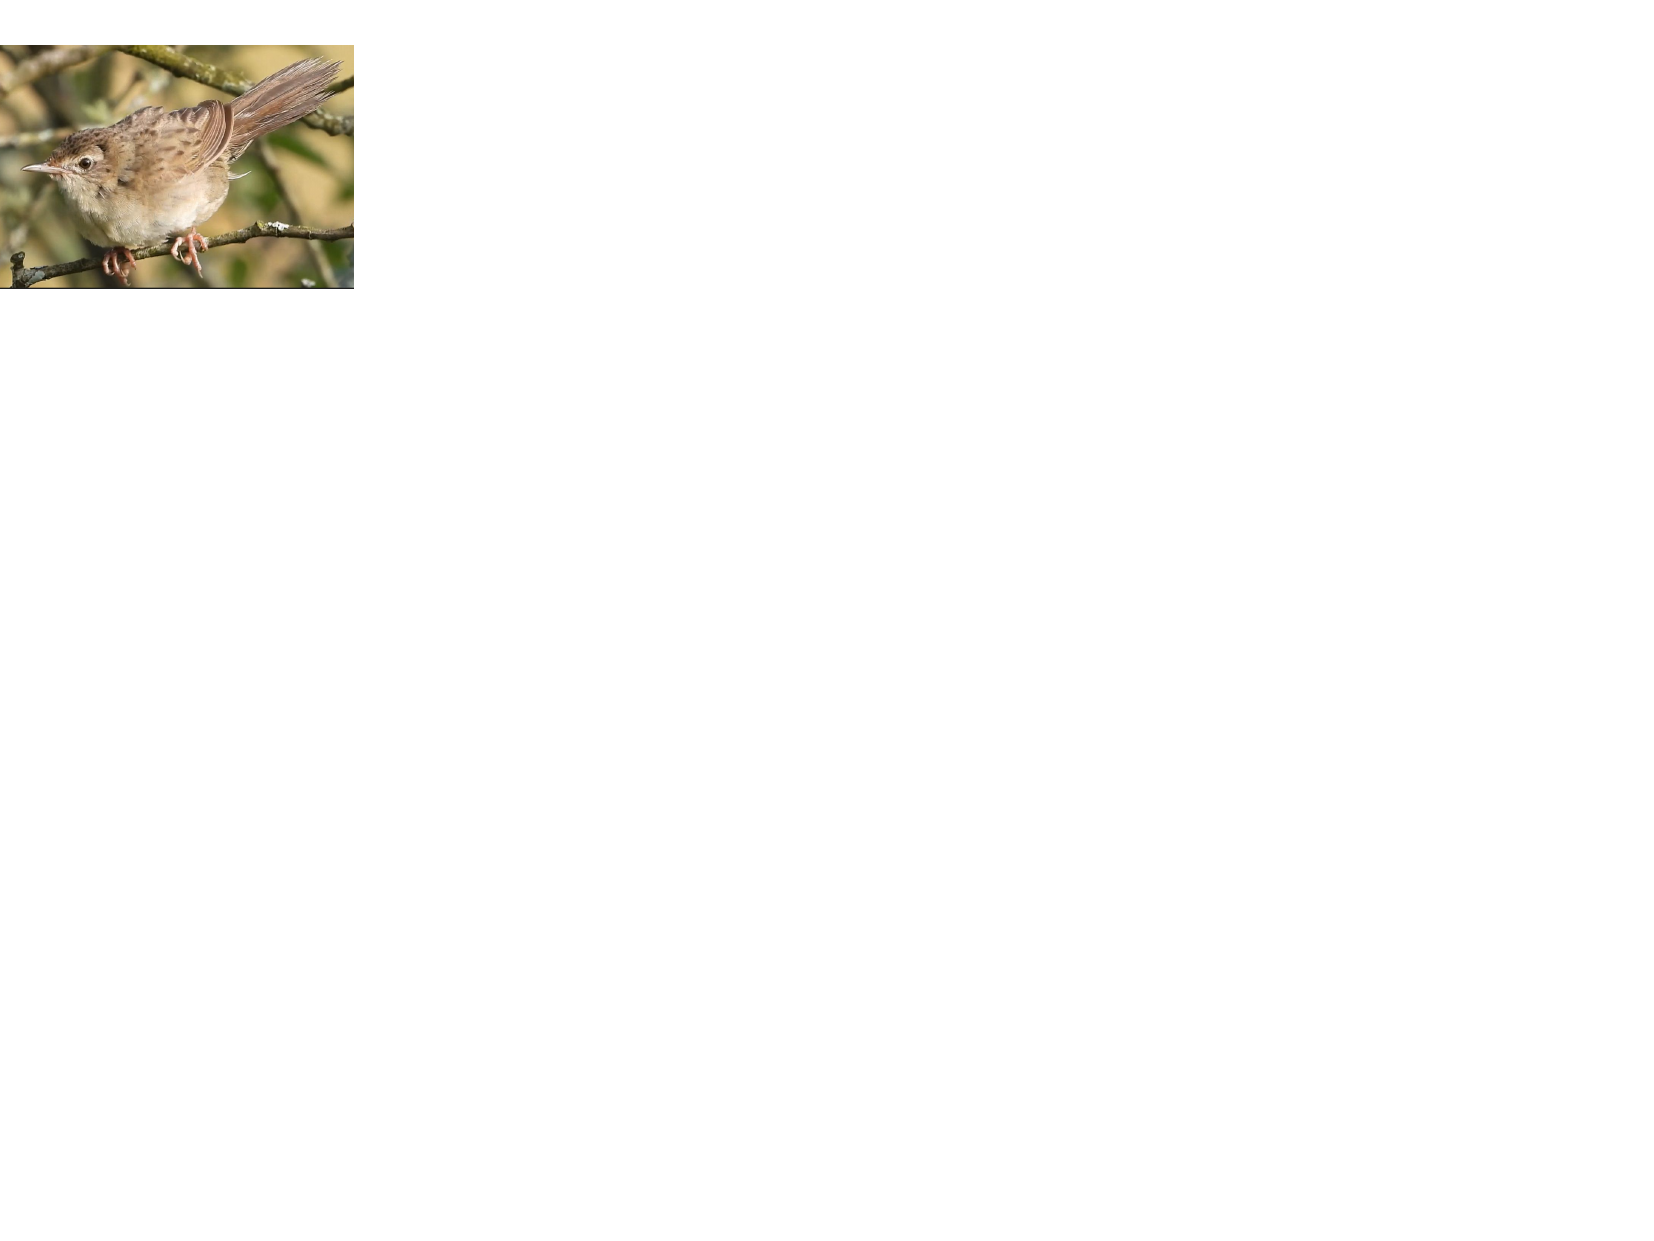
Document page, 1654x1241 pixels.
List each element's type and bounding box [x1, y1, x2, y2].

picture [0, 45, 354, 289]
